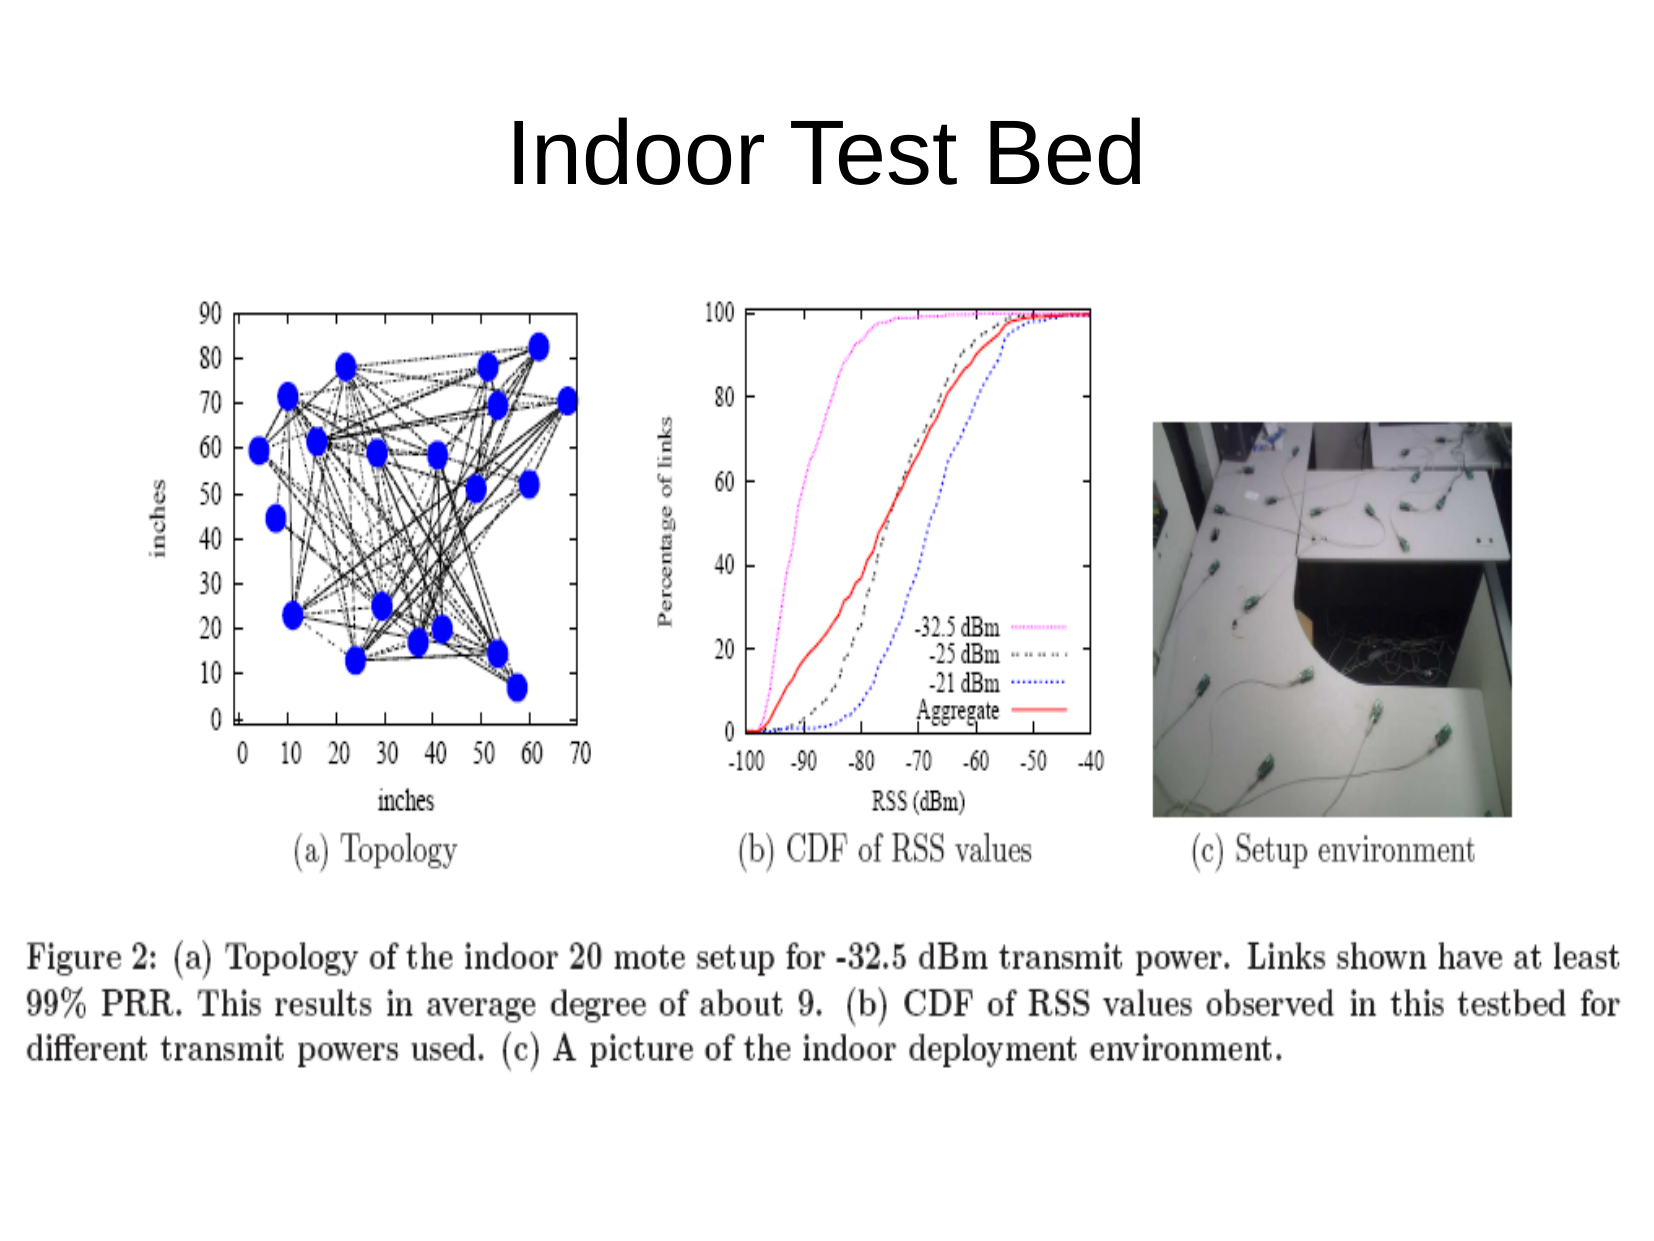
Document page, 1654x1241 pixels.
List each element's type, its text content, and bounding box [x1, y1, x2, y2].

picture [0, 262, 1652, 1088]
title Indoor Test Bed [82, 49, 1571, 257]
